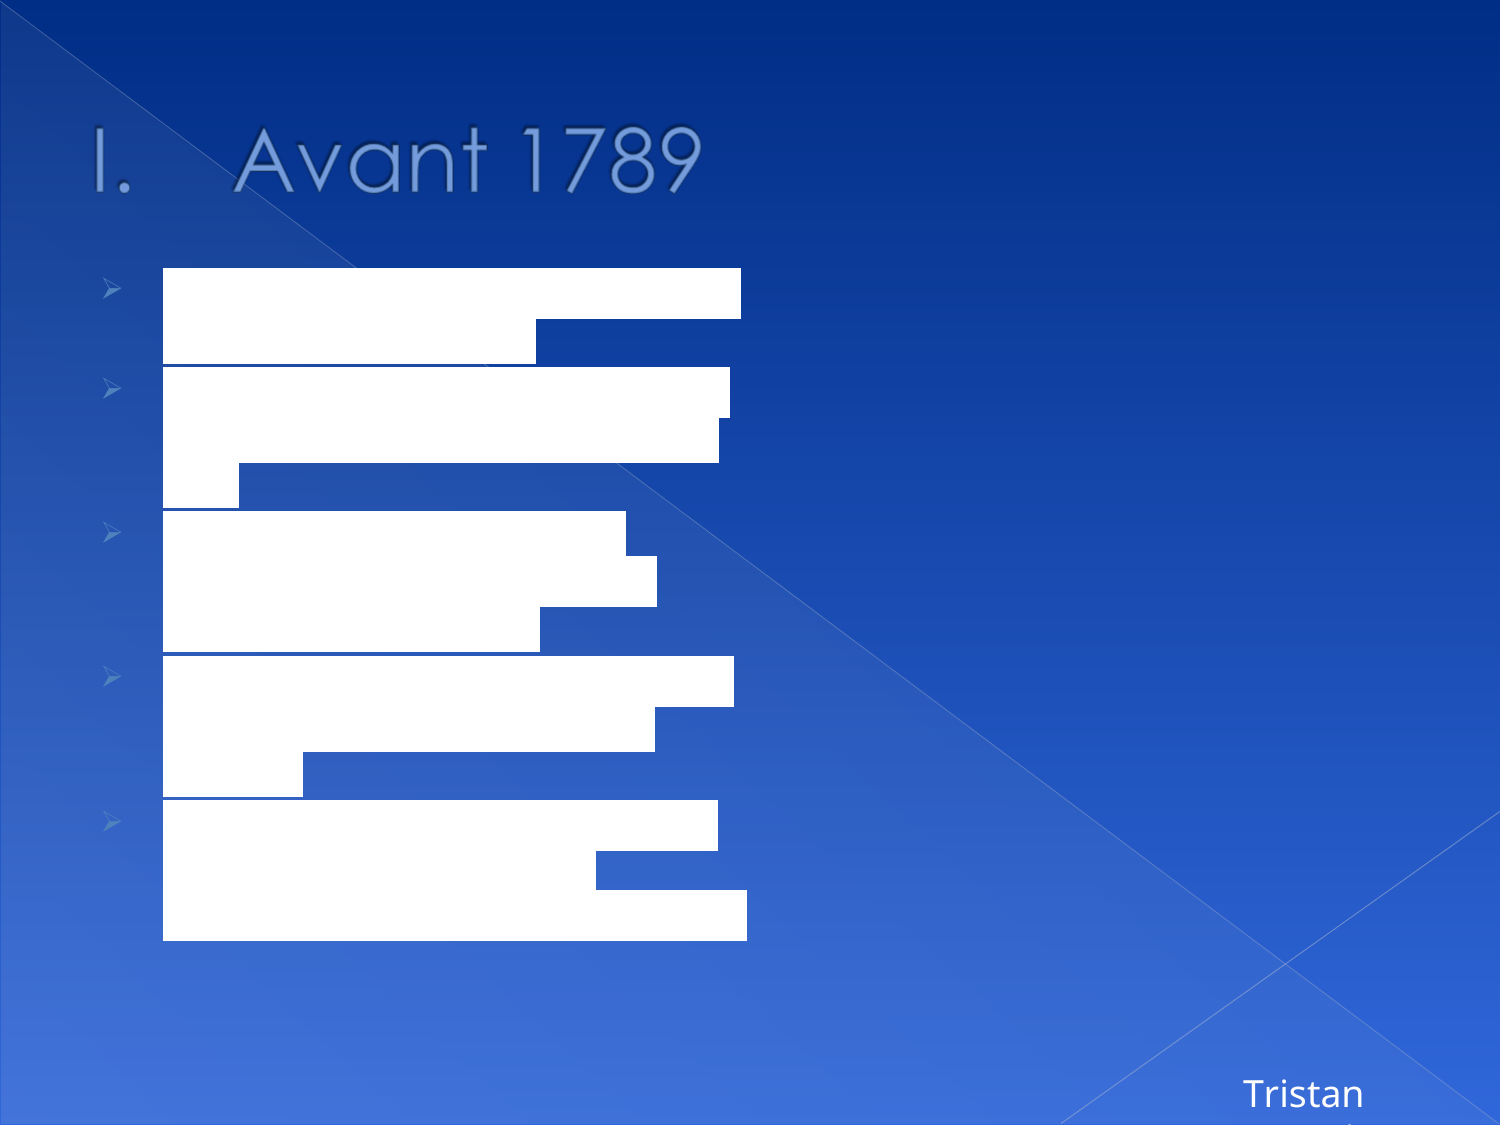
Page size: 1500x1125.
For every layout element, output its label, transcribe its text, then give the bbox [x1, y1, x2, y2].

picture [33, 42, 1427, 274]
text_box Tristan Romain [1228, 1063, 1500, 1125]
list Le roi possède : Pouvoir exécutif, législatif et judiciaire. Après plusieurs années de crise, réunion des Etats généraux le 5 mai. Le 20 juin : Le Tiers Etat se proclame contre l’avis du roi Assemblée nationale. Pout ne pas abuser du pouvoir il faut que le pouvoir arrête le pouvoir. Lorsque la puissance législative est réunie à la puissance exécutive, il n’y a point de liberté. [74, 262, 786, 1090]
